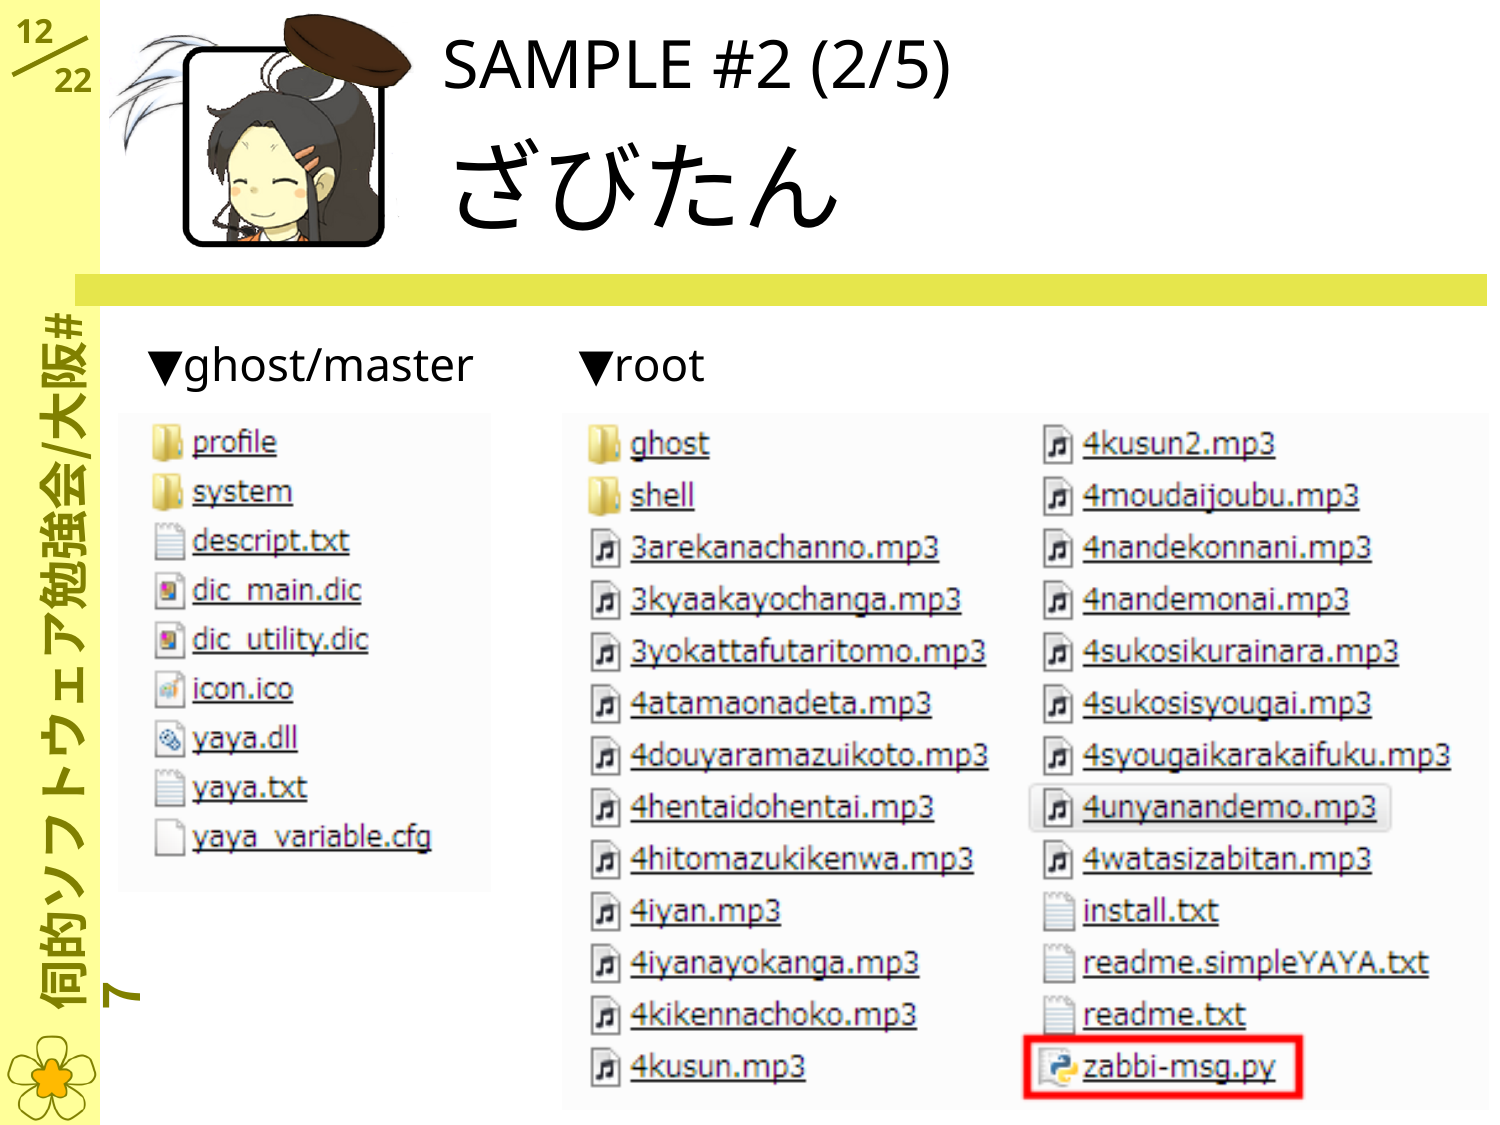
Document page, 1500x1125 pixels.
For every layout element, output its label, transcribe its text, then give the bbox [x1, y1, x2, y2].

text_box ▼root [561, 317, 1034, 409]
picture [109, 9, 414, 249]
picture [118, 413, 491, 892]
picture [5, 1033, 99, 1122]
text_box ▼ghost/master [129, 317, 561, 409]
title SAMPLE #2 (2/5) ざびたん [442, 17, 1476, 254]
picture [562, 413, 1489, 1110]
